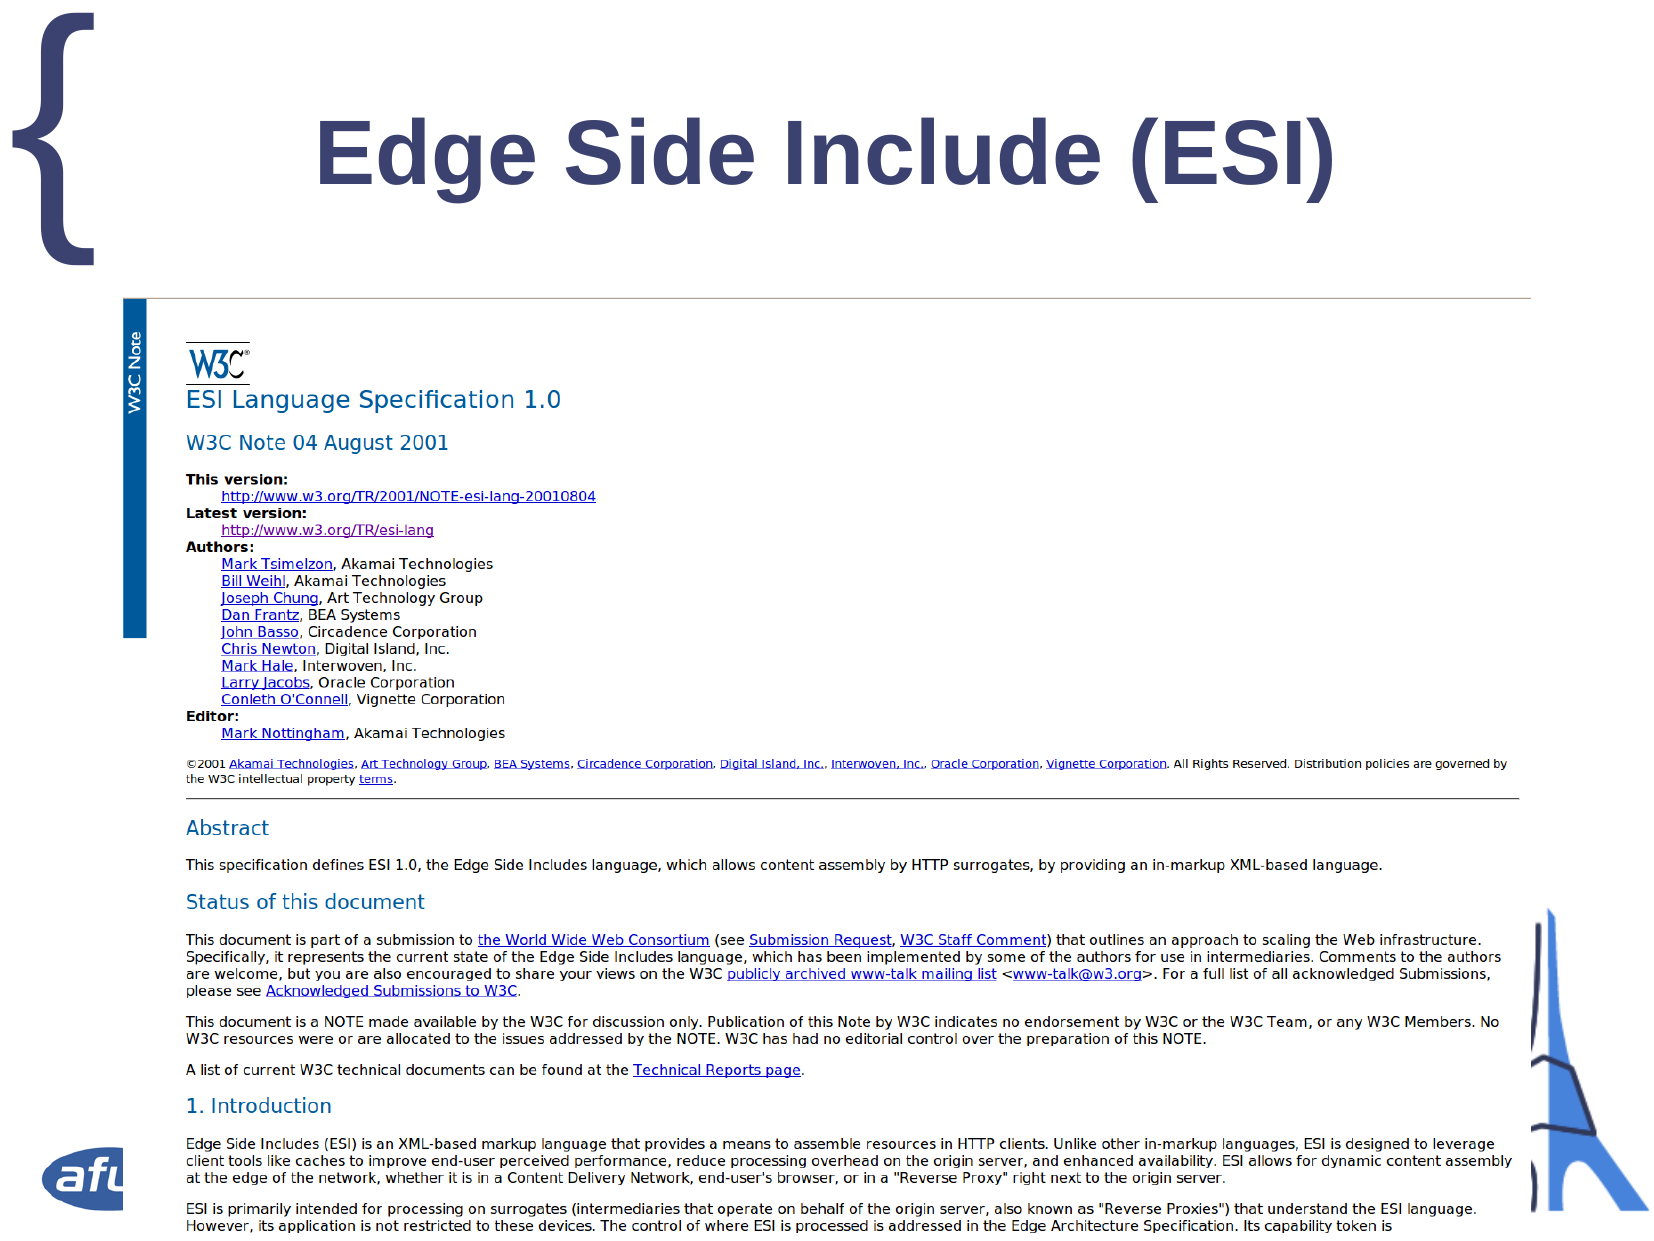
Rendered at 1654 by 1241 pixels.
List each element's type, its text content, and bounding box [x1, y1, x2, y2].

picture [41, 297, 1650, 1241]
title Edge Side Include (ESI) [82, 56, 1571, 250]
